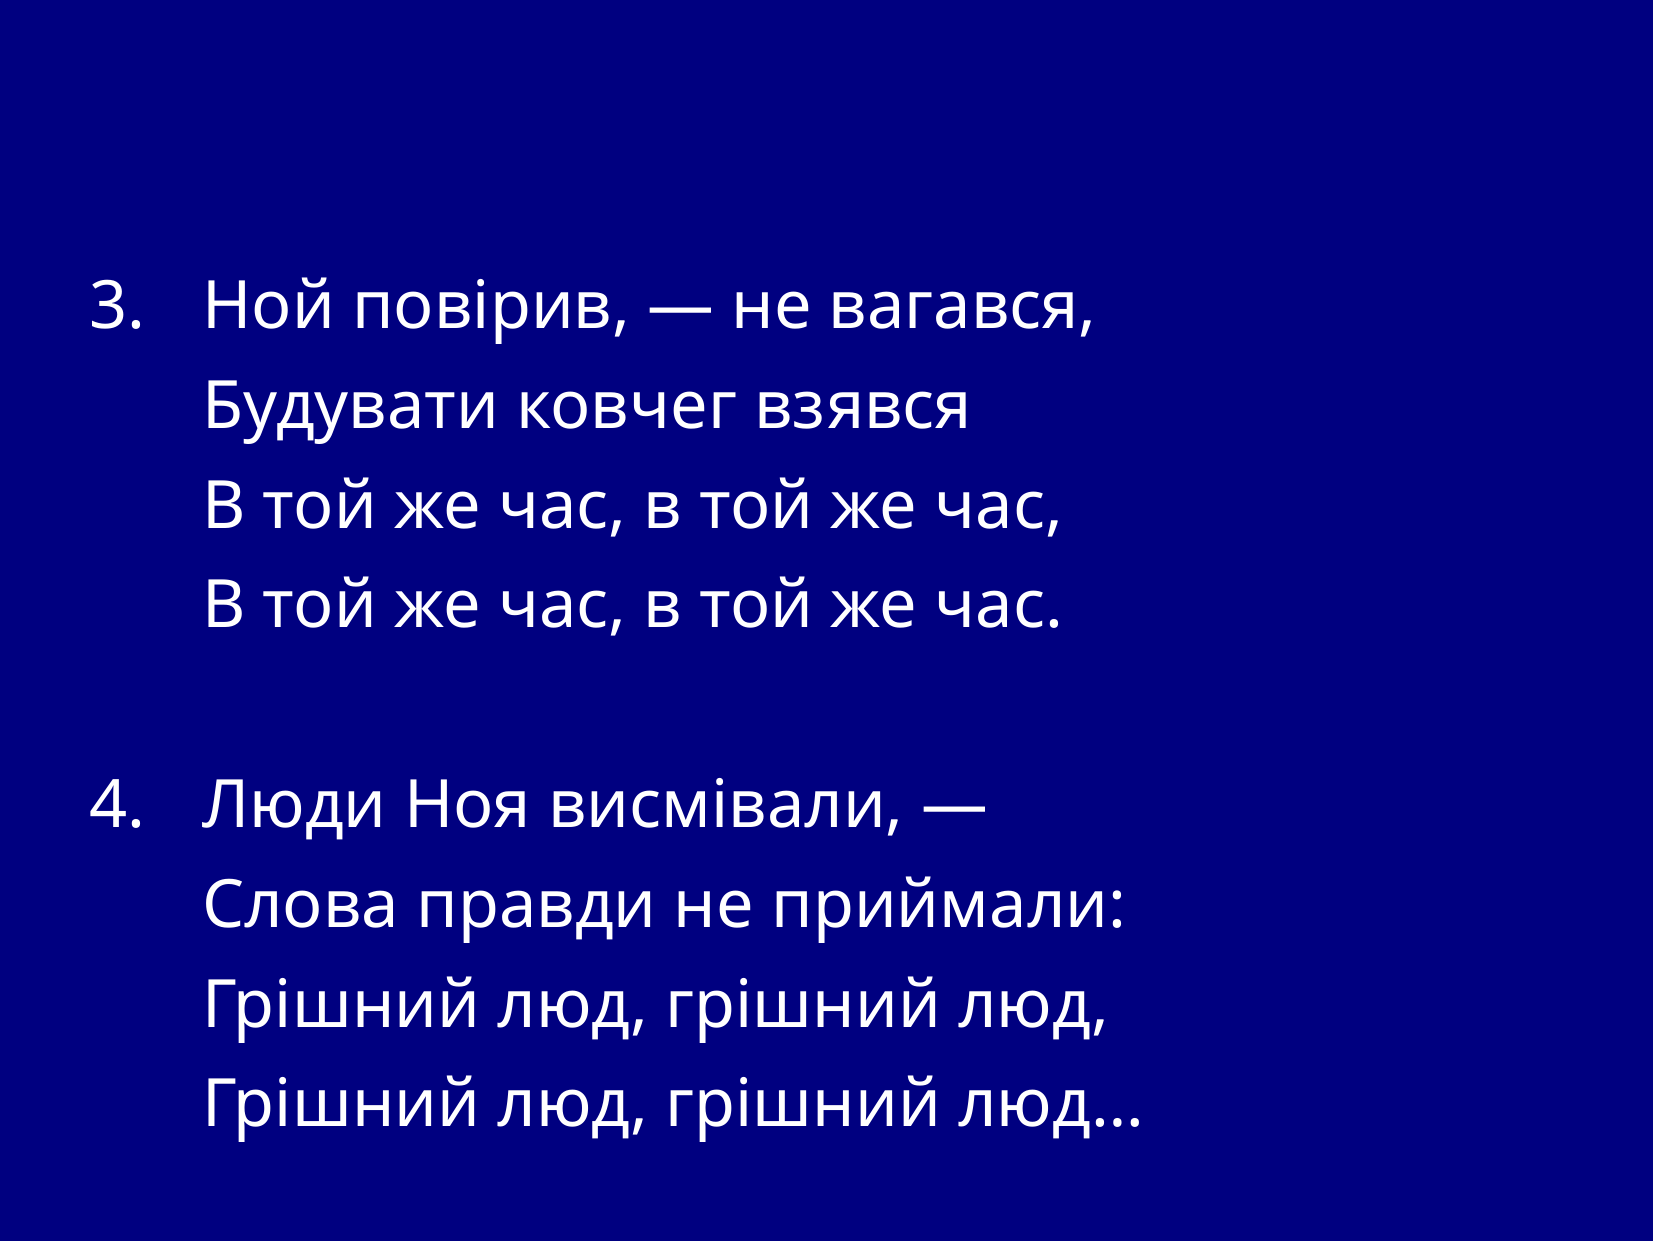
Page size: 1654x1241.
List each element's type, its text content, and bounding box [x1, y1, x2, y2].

text_box 3. Ной повірив, ― не вагався, Будувати ковчег взявся В той же час, в той же час, В той же час, в той же час. 4. Люди Ноя висмівали, ― Слова правди не приймали: Грішний люд, грішний люд, Грішний люд, грішний люд… [75, 150, 1576, 1163]
